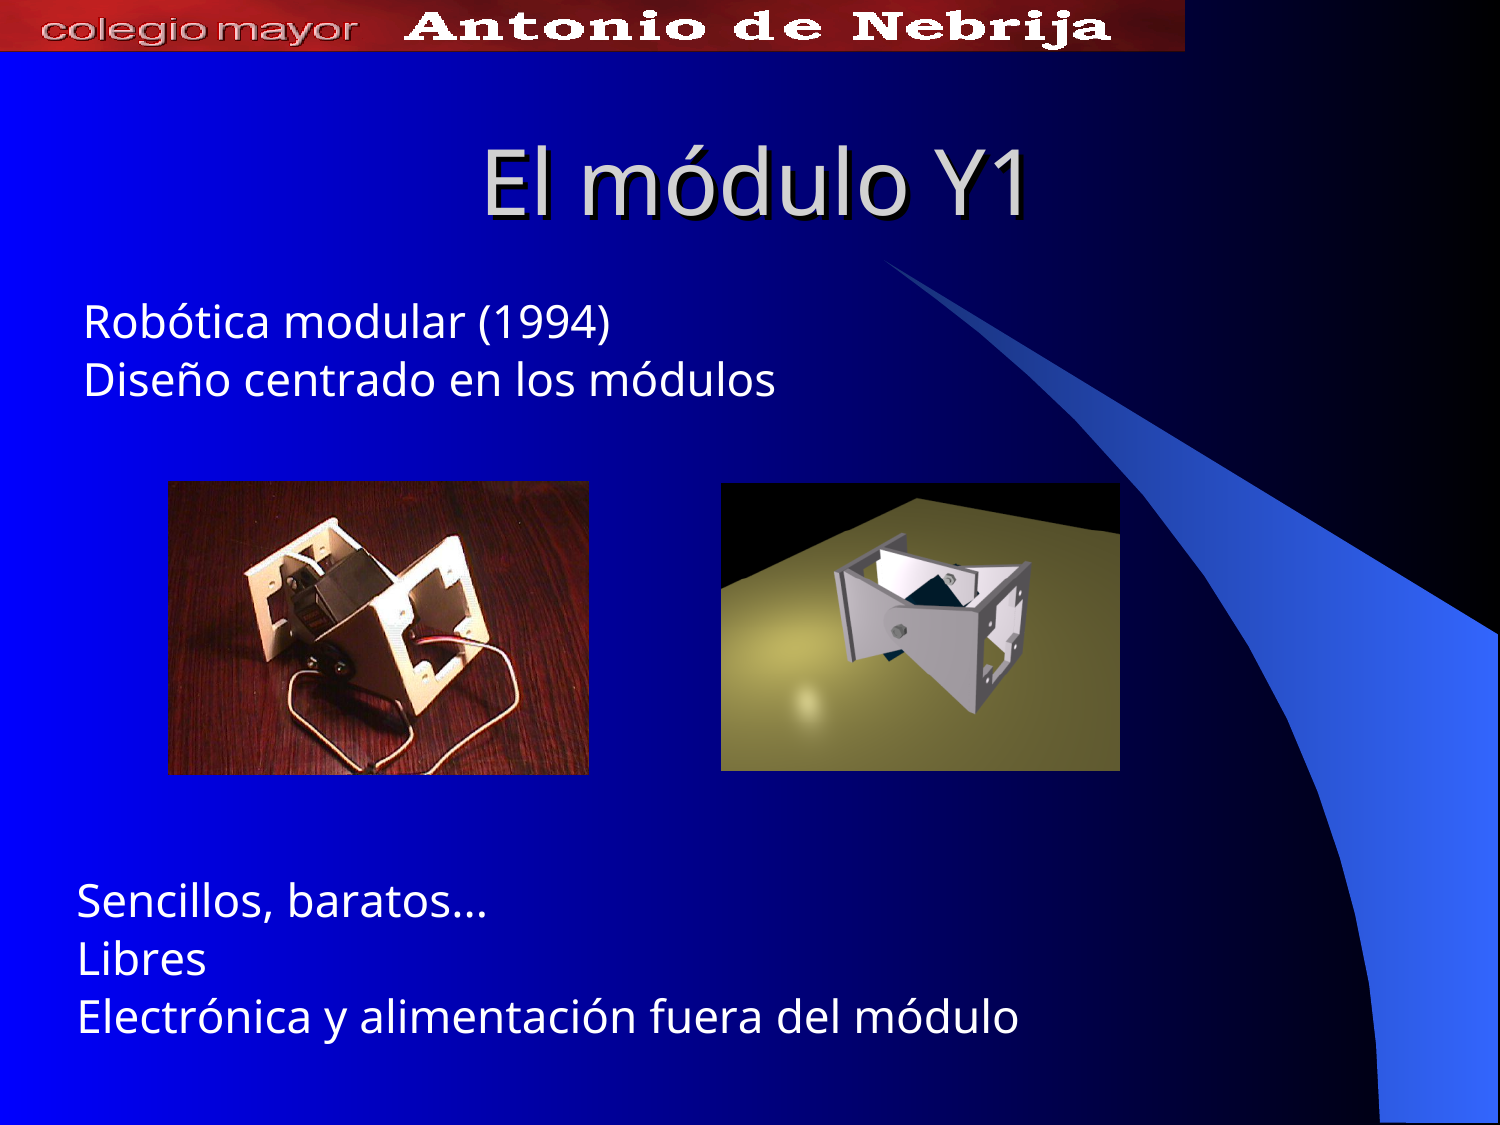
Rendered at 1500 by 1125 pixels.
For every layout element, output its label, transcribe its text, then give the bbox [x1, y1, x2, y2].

text_box Robótica modular (1994) Diseño centrado en los módulos [68, 284, 1238, 416]
picture [721, 483, 1120, 771]
picture [168, 481, 589, 775]
text_box Sencillos, baratos... Libres Electrónica y alimentación fuera del módulo [61, 863, 1445, 1053]
title El módulo Y1 [0, 117, 1500, 243]
picture [0, 0, 1185, 52]
